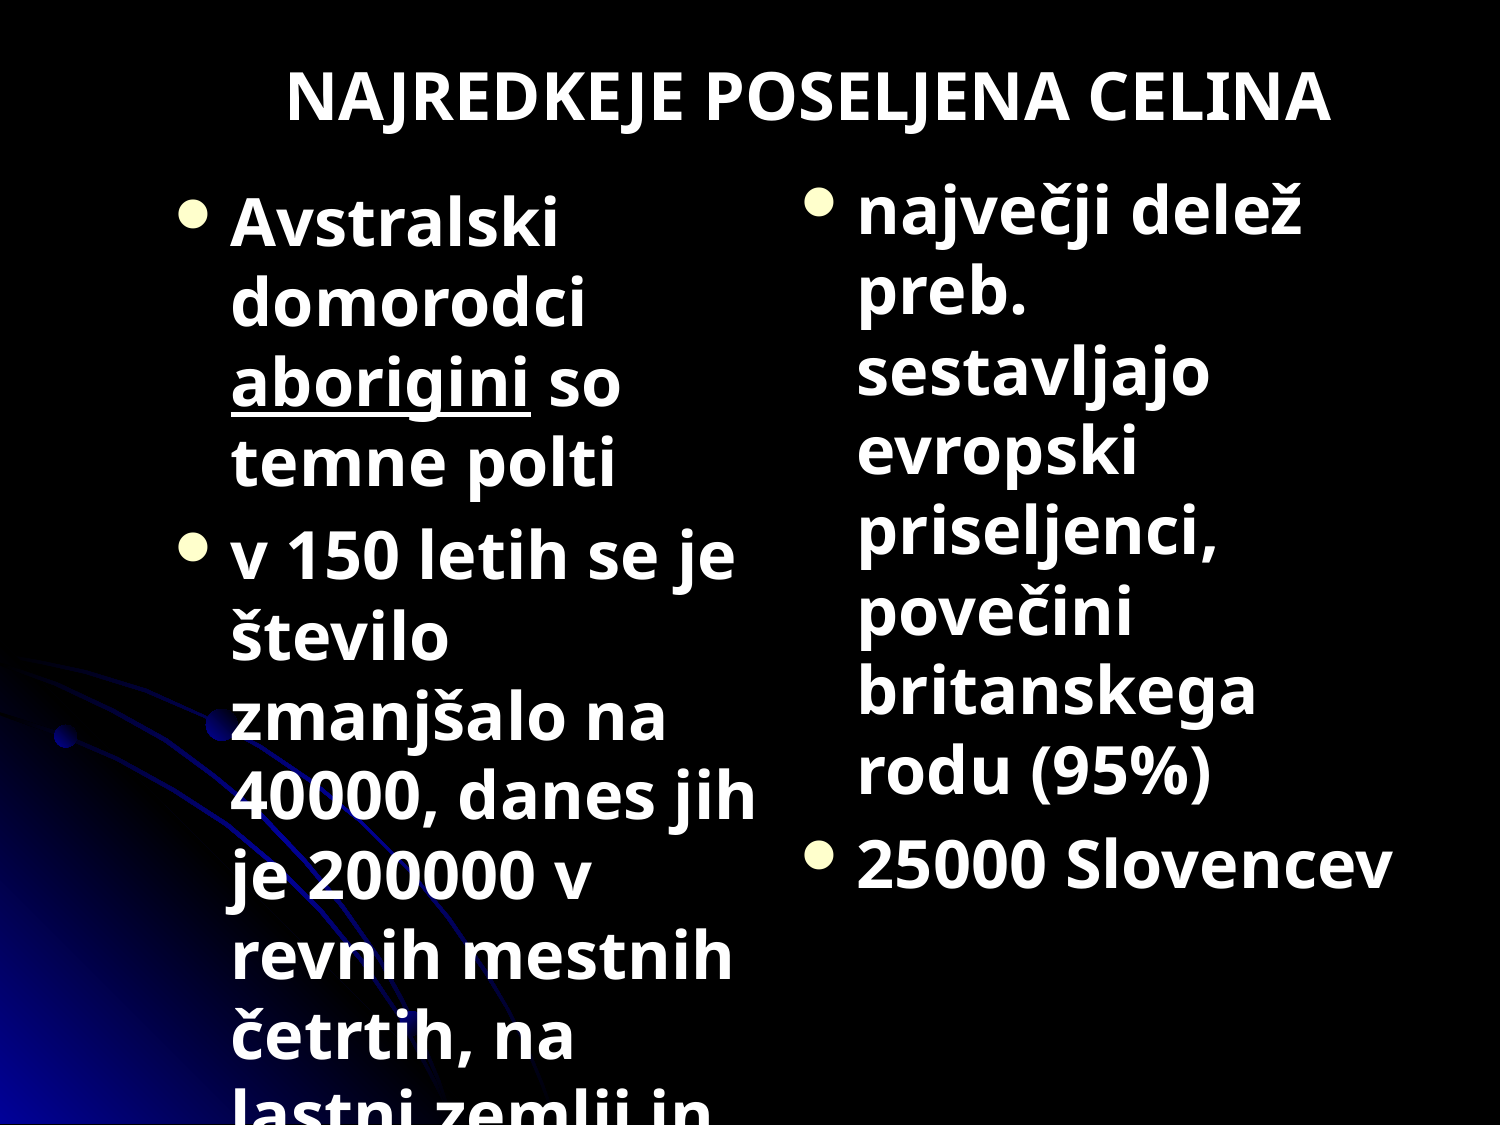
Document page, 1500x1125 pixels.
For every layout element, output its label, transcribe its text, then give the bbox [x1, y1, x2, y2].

title NAJREDKEJE POSELJENA CELINA [171, 0, 1447, 188]
list Avstralski domorodci aborigini so temne polti v 150 letih se je število zmanjšalo na 40000, danes jih je 200000 v revnih mestnih četrtih, na lastni zemlji in v notranjosti [159, 172, 785, 848]
list največji delež preb. sestavljajo evropski priseljenci, povečini britanskega rodu (95%) 25000 Slovencev [785, 160, 1411, 836]
